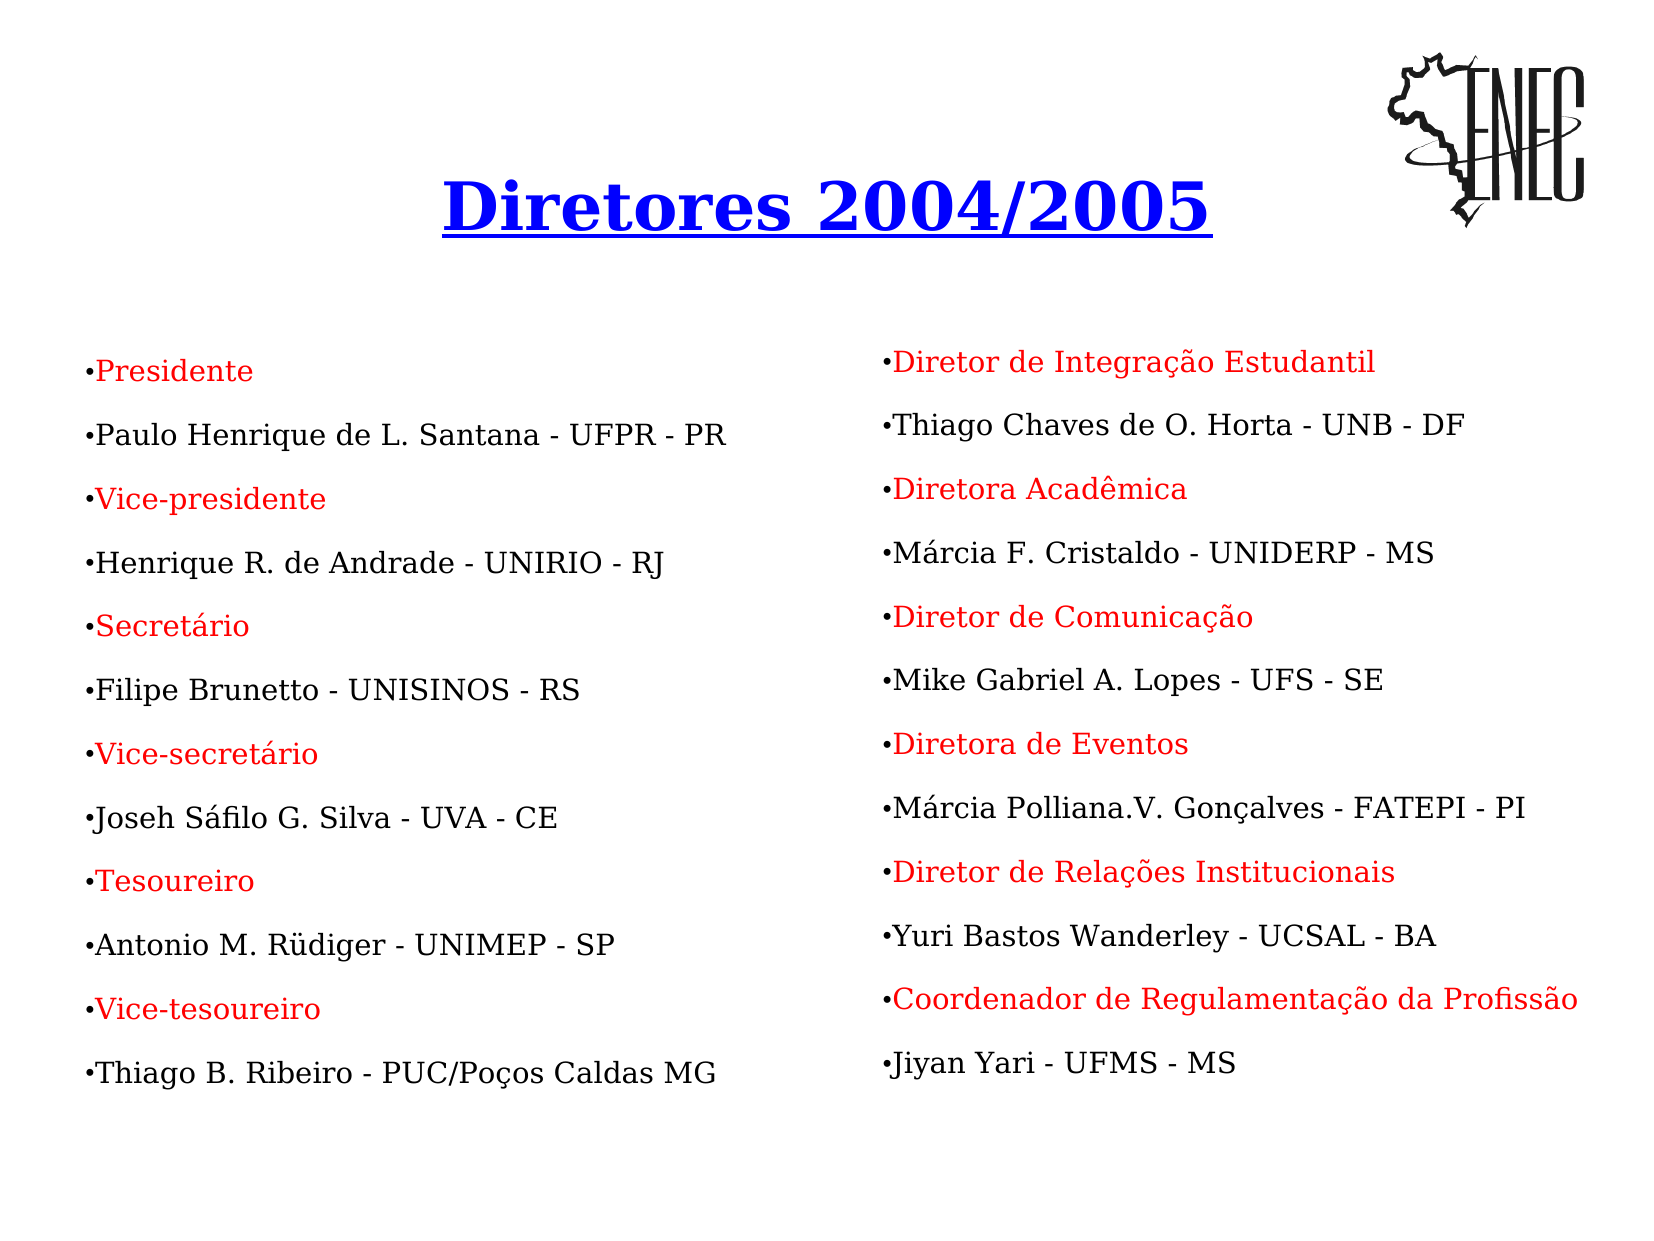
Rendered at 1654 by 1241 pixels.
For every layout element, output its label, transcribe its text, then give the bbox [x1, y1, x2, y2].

list Diretor de Integração Estudantil Thiago Chaves de O. Horta - UNB - DF Diretora Acadêmica Márcia F. Cristaldo - UNIDERP - MS Diretor de Comunicação Mike Gabriel A. Lopes - UFS - SE Diretora de Eventos Márcia Polliana.V. Gonçalves - FATEPI - PI Diretor de Relações Institucionais Yuri Bastos Wanderley - UCSAL - BA Coordenador de Regulamentação da Profissão Jiyan Yari - UFMS - MS [882, 344, 1591, 1127]
title Diretores 2004/2005 [121, 102, 1534, 310]
list Presidente Paulo Henrique de L. Santana - UFPR - PR Vice-presidente Henrique R. de Andrade - UNIRIO - RJ Secretário Filipe Brunetto - UNISINOS - RS Vice-secretário Joseh Sáfilo G. Silva - UVA - CE Tesoureiro Antonio M. Rüdiger - UNIMEP - SP Vice-tesoureiro Thiago B. Ribeiro - PUC/Poços Caldas MG [84, 354, 780, 1092]
picture [1382, 47, 1590, 249]
